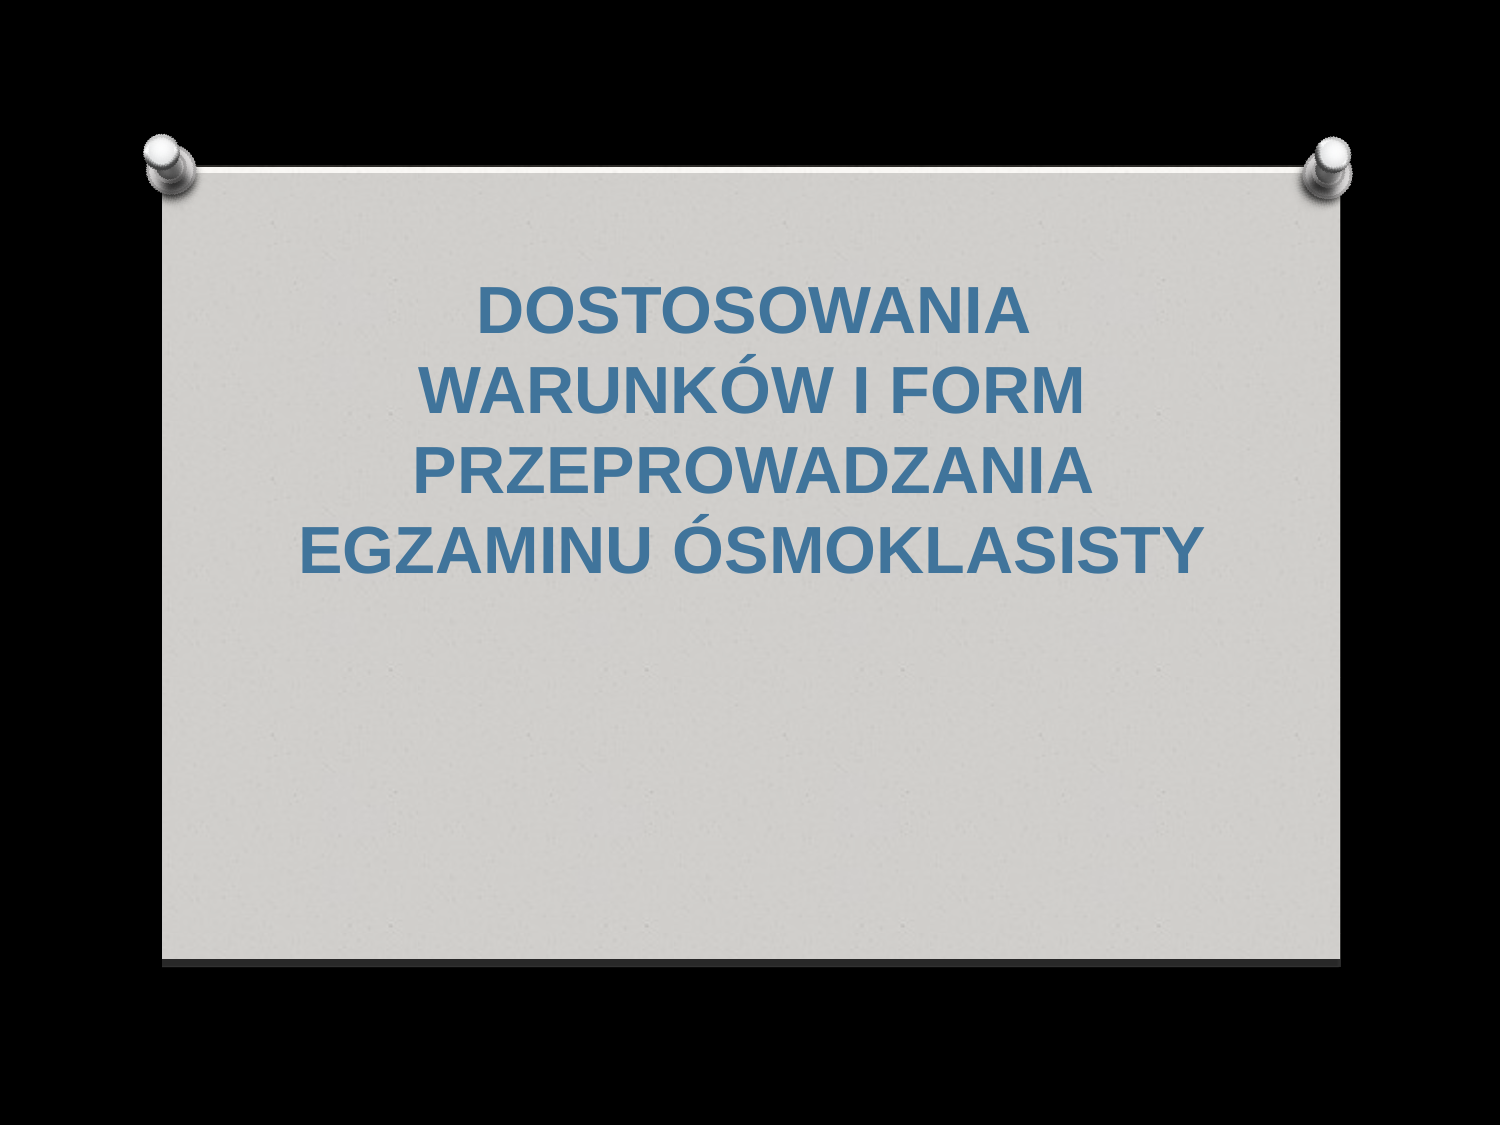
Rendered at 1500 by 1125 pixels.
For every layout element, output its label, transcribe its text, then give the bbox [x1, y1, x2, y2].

title DOSTOSOWANIA WARUNKÓW I FORM PRZEPROWADZANIA EGZAMINU ÓSMOKLASISTY [283, 255, 1223, 595]
